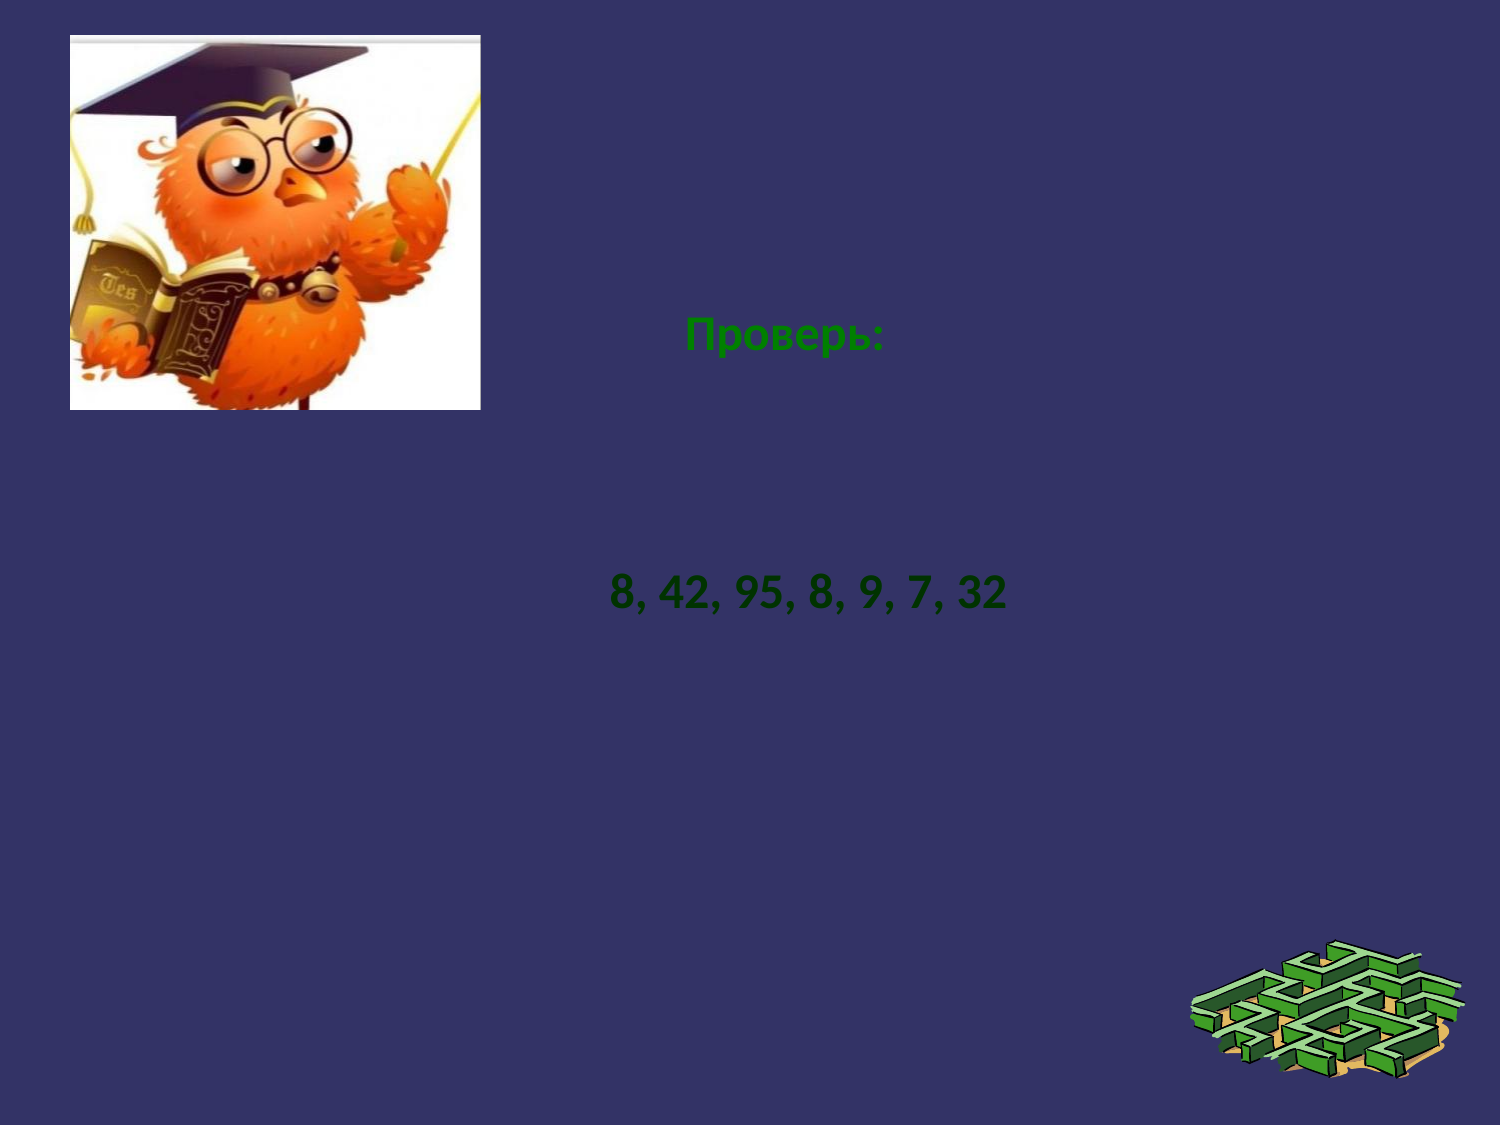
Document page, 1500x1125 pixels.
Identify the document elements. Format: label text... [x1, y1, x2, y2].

text_box Проверь: [481, 292, 1219, 368]
picture [70, 35, 481, 410]
text_box 8, 42, 95, 8, 9, 7, 32 [246, 550, 1371, 626]
